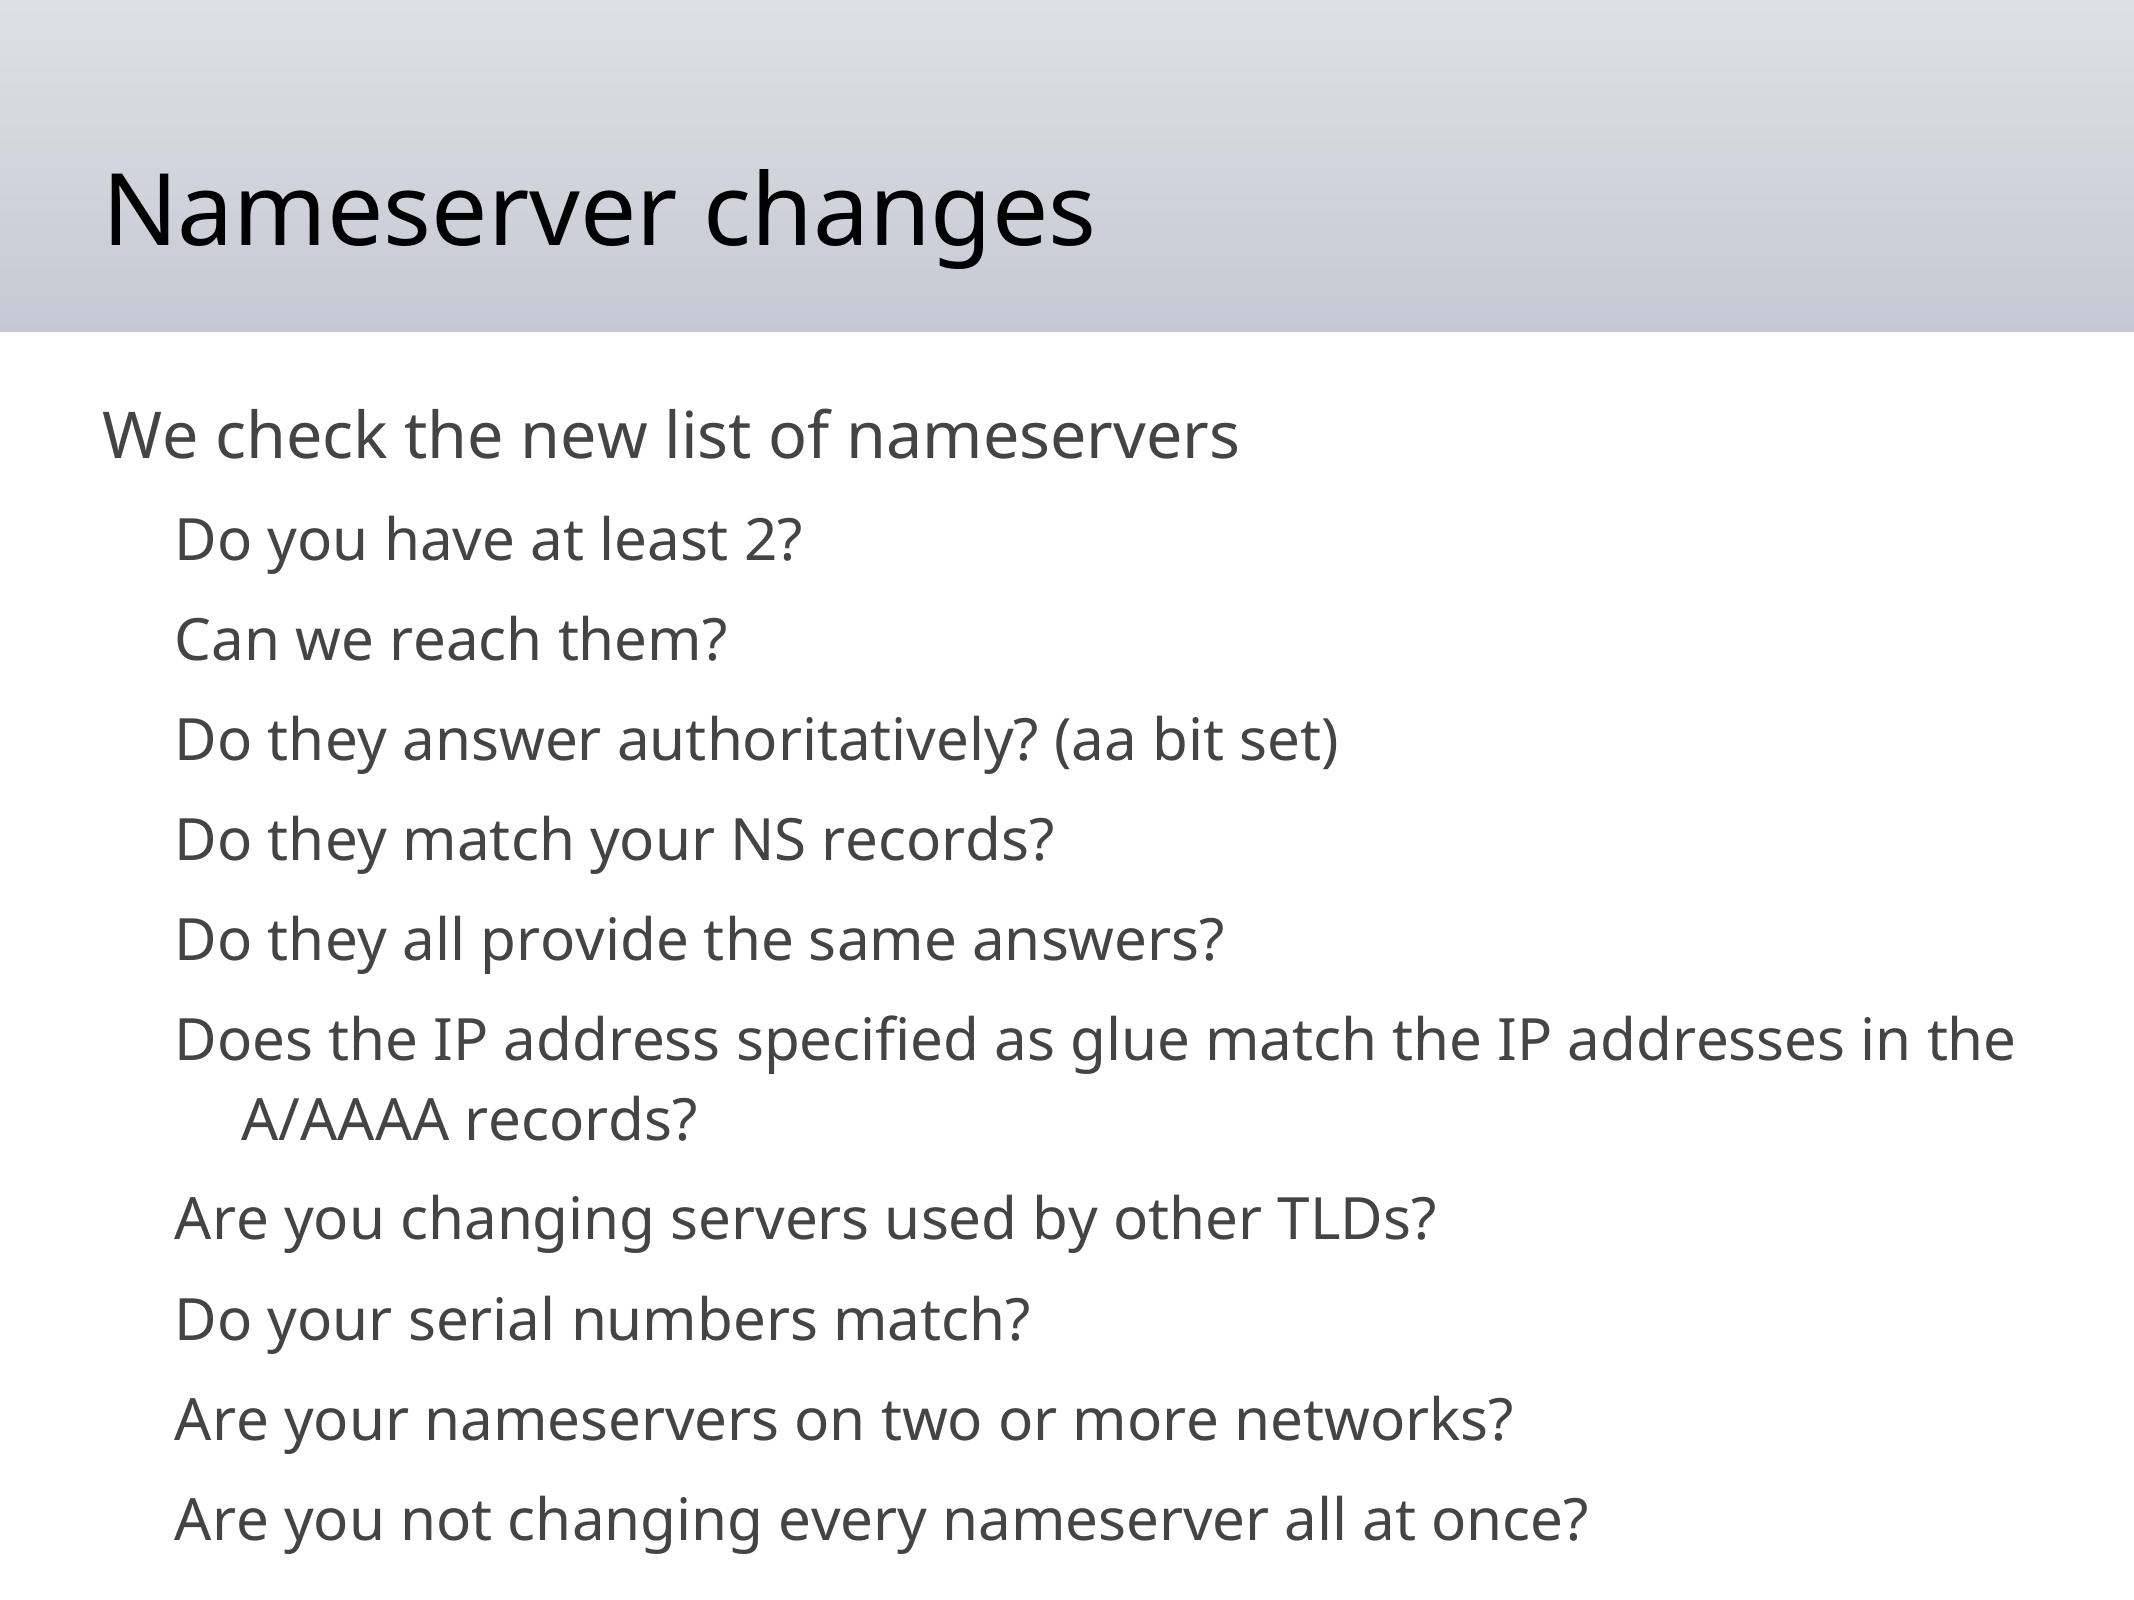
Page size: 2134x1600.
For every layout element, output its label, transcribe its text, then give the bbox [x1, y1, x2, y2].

list We check the new list of nameservers Do you have at least 2? Can we reach them? Do they answer authoritatively? (aa bit set) Do they match your NS records? Do they all provide the same answers? Does the IP address specified as glue match the IP addresses in the A/AAAA records? Are you changing servers used by other TLDs? Do your serial numbers match? Are your nameservers on two or more networks? Are you not changing every nameserver all at once? [93, 381, 2040, 1459]
text_box [0, 0, 2134, 332]
title Nameserver changes [93, 54, 2040, 284]
